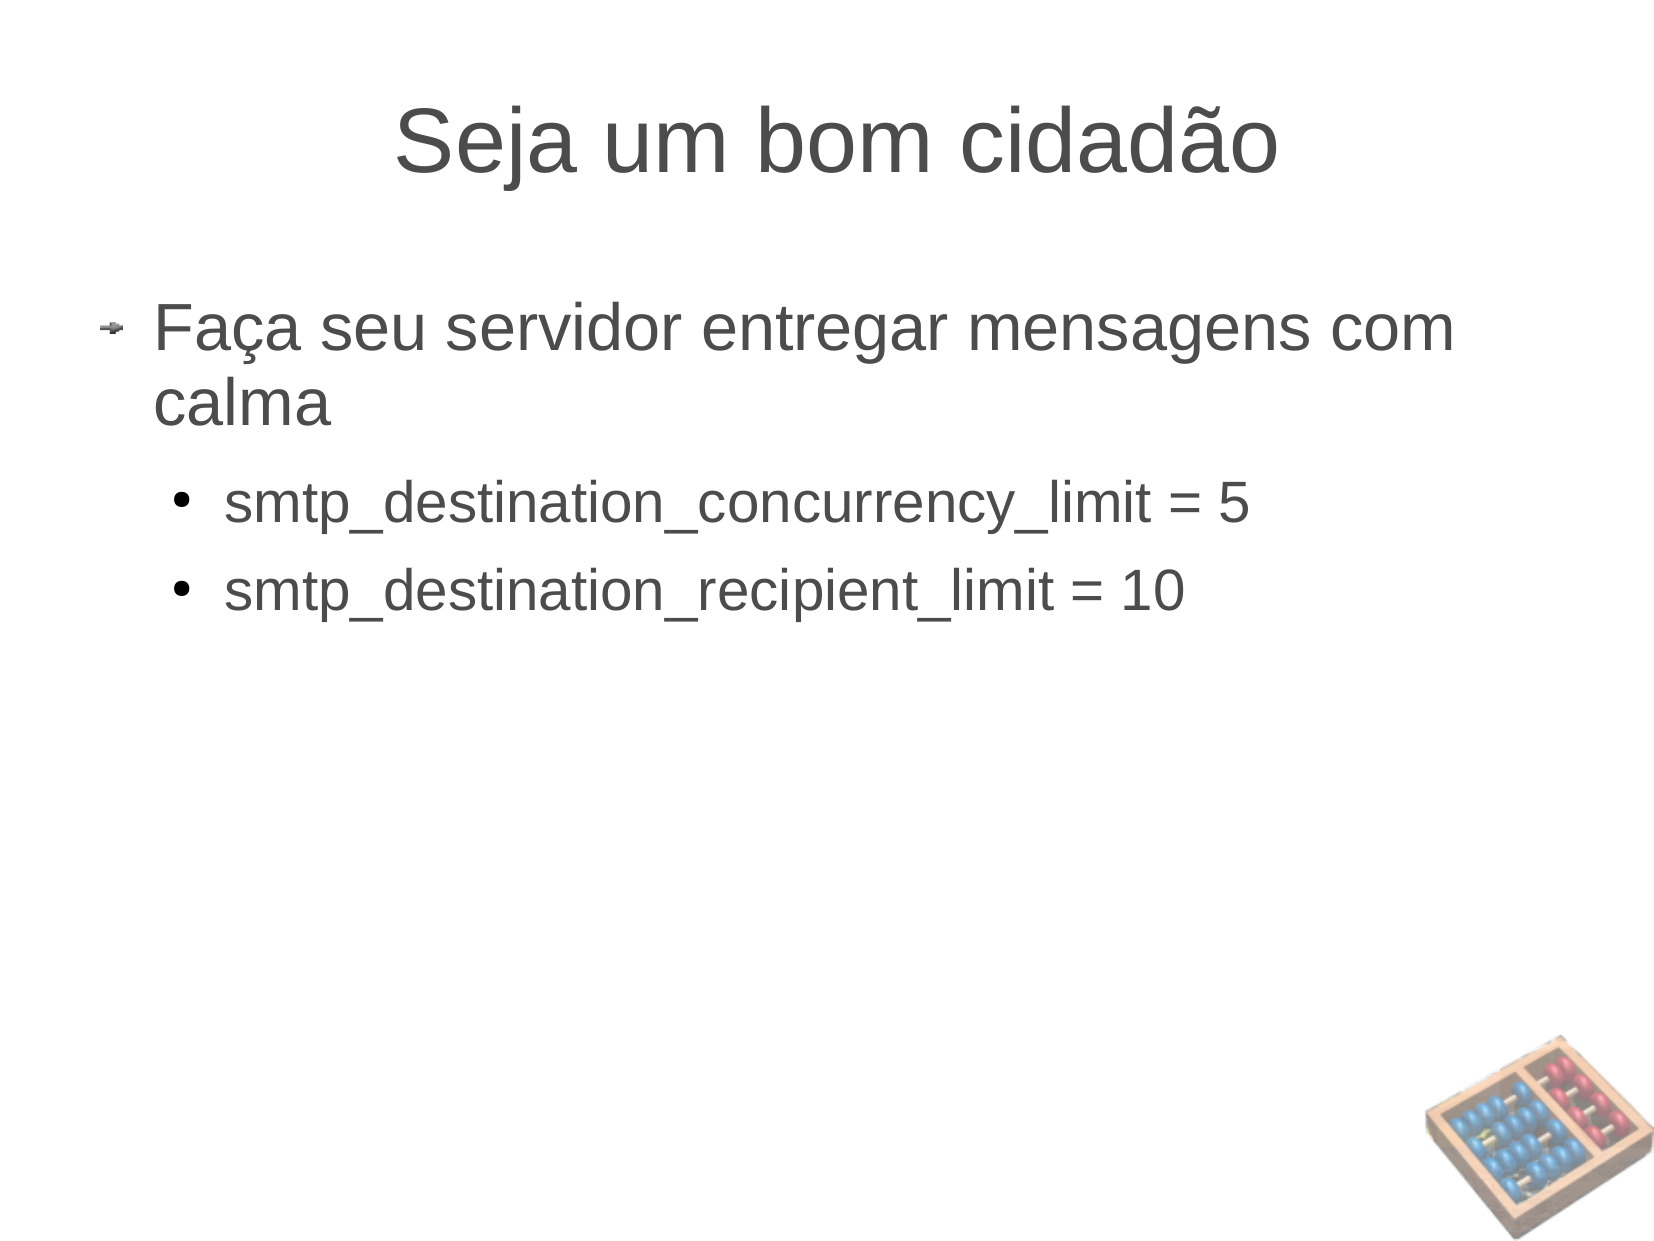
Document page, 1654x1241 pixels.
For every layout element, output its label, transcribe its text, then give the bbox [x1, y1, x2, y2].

list Faça seu servidor entregar mensagens com calma smtp_destination_concurrency_limit = 5 smtp_destination_recipient_limit = 10 [82, 290, 1571, 1109]
title Seja um bom cidadão [75, 44, 1601, 238]
